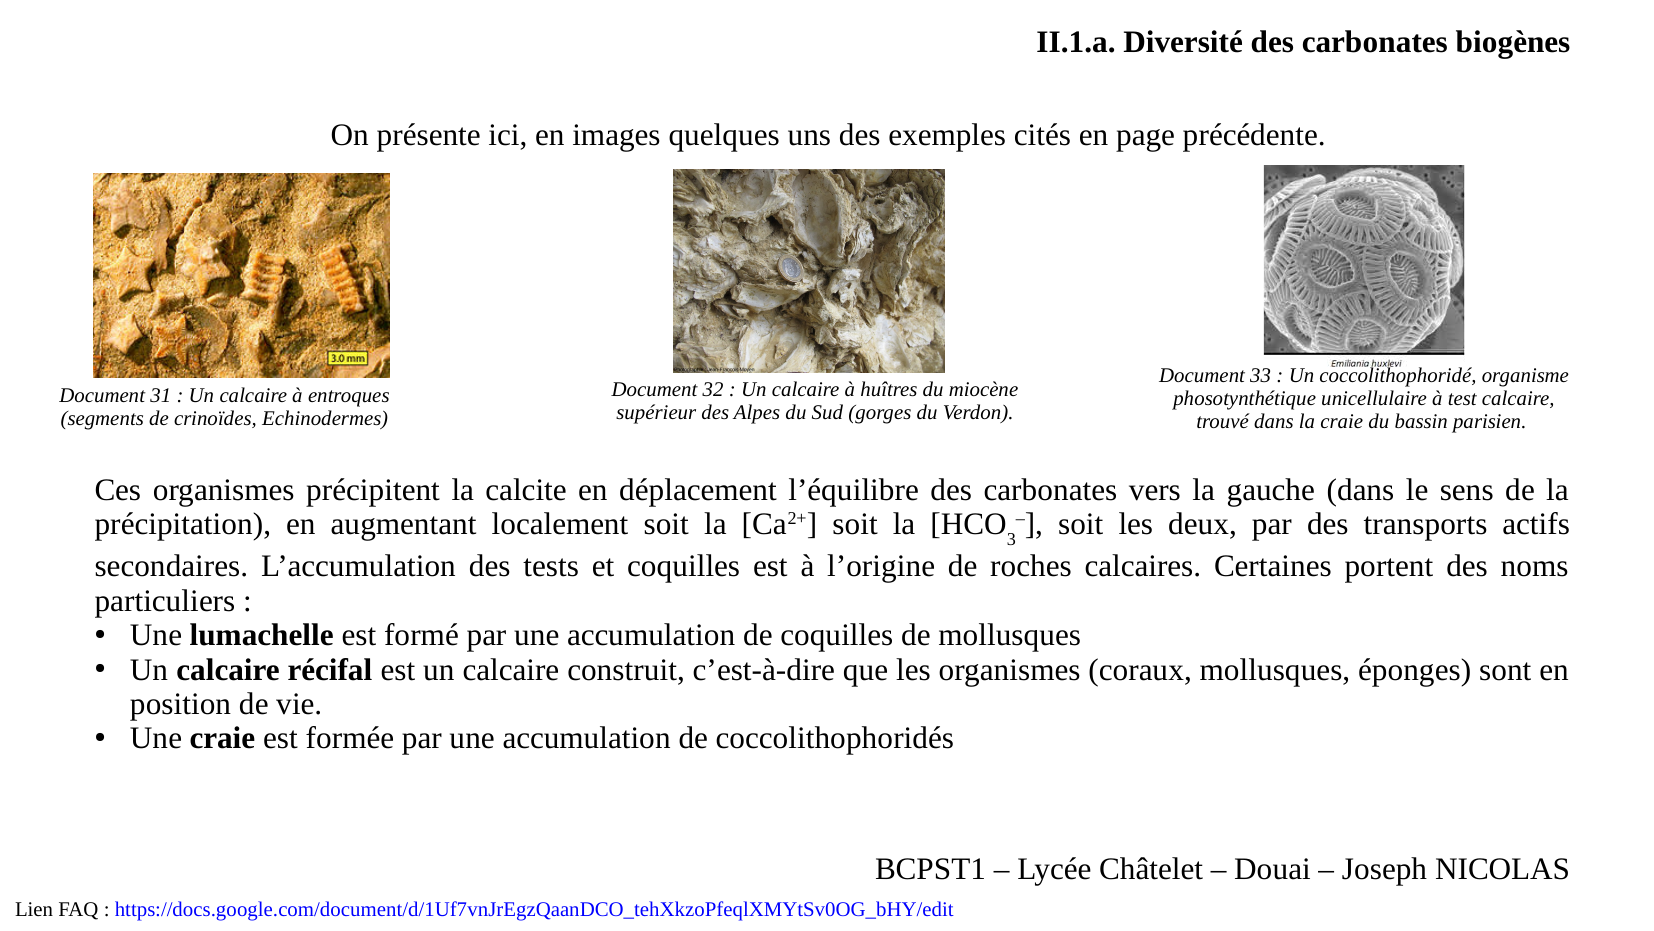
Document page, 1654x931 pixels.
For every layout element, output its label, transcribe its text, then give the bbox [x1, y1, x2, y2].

text_box Ces organismes précipitent la calcite en déplacement l’équilibre des carbonates vers la gauche (dans le sens de la précipitation), en augmentant localement soit la [Ca2+] soit la [HCO3–], soit les deux, par des transports actifs secondaires. L’accumulation des tests et coquilles est à l’origine de roches calcaires. Certaines portent des noms particuliers : Une lumachelle est formé par une accumulation de coquilles de mollusques Un calcaire récifal est un calcaire construit, c’est-à-dire que les organismes (coraux, mollusques, éponges) sont en position de vie. Une craie est formée par une accumulation de coccolithophoridés [94, 472, 1571, 756]
picture [93, 173, 390, 378]
text_box Lien FAQ : https://docs.google.com/document/d/1Uf7vnJrEgzQaanDCO_tehXkzoPfeqlXMYtSv0OG_bHY/edit [0, 897, 993, 931]
text_box On présente ici, en images quelques uns des exemples cités en page précédente. [94, 118, 1571, 331]
picture [1263, 165, 1465, 364]
picture [673, 169, 945, 373]
text_box II.1.a. Diversité des carbonates biogènes [637, 5, 1572, 78]
text_box Document 31 : Un calcaire à entroques (segments de crinoïdes, Echinodermes) [59, 383, 390, 520]
text_box Document 32 : Un calcaire à huîtres du miocène supérieur des Alpes du Sud (gorges du Verdon). [584, 377, 1046, 472]
text_box BCPST1 – Lycée Châtelet – Douai – Joseph NICOLAS [637, 832, 1571, 905]
text_box Document 33 : Un coccolithophoridé, organisme phosotynthétique unicellulaire à test calcaire, trouvé dans la craie du bassin parisien. [1151, 364, 1577, 502]
